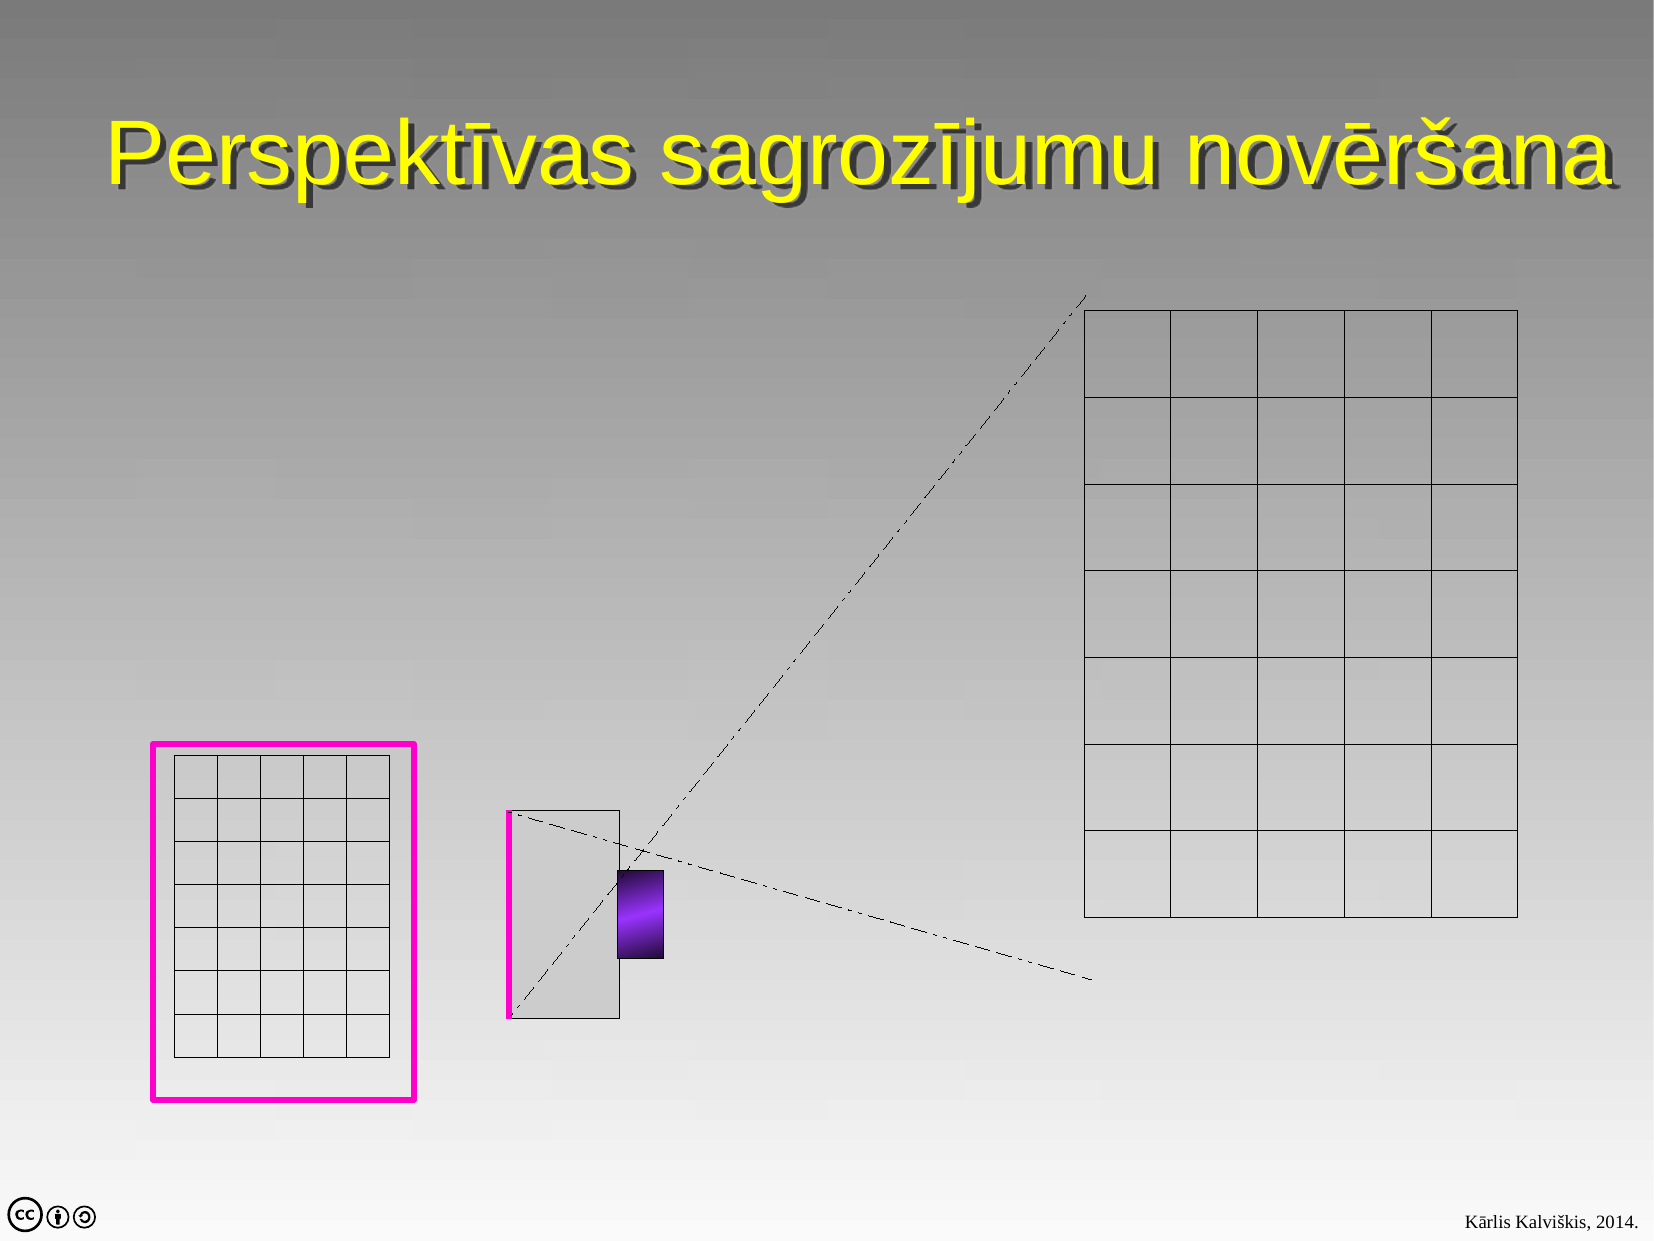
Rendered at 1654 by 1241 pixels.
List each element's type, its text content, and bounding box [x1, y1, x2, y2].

picture [0, 0, 1654, 1241]
text_box [512, 810, 664, 1019]
title Perspektīvas sagrozījumu novēršana [42, 49, 1615, 257]
